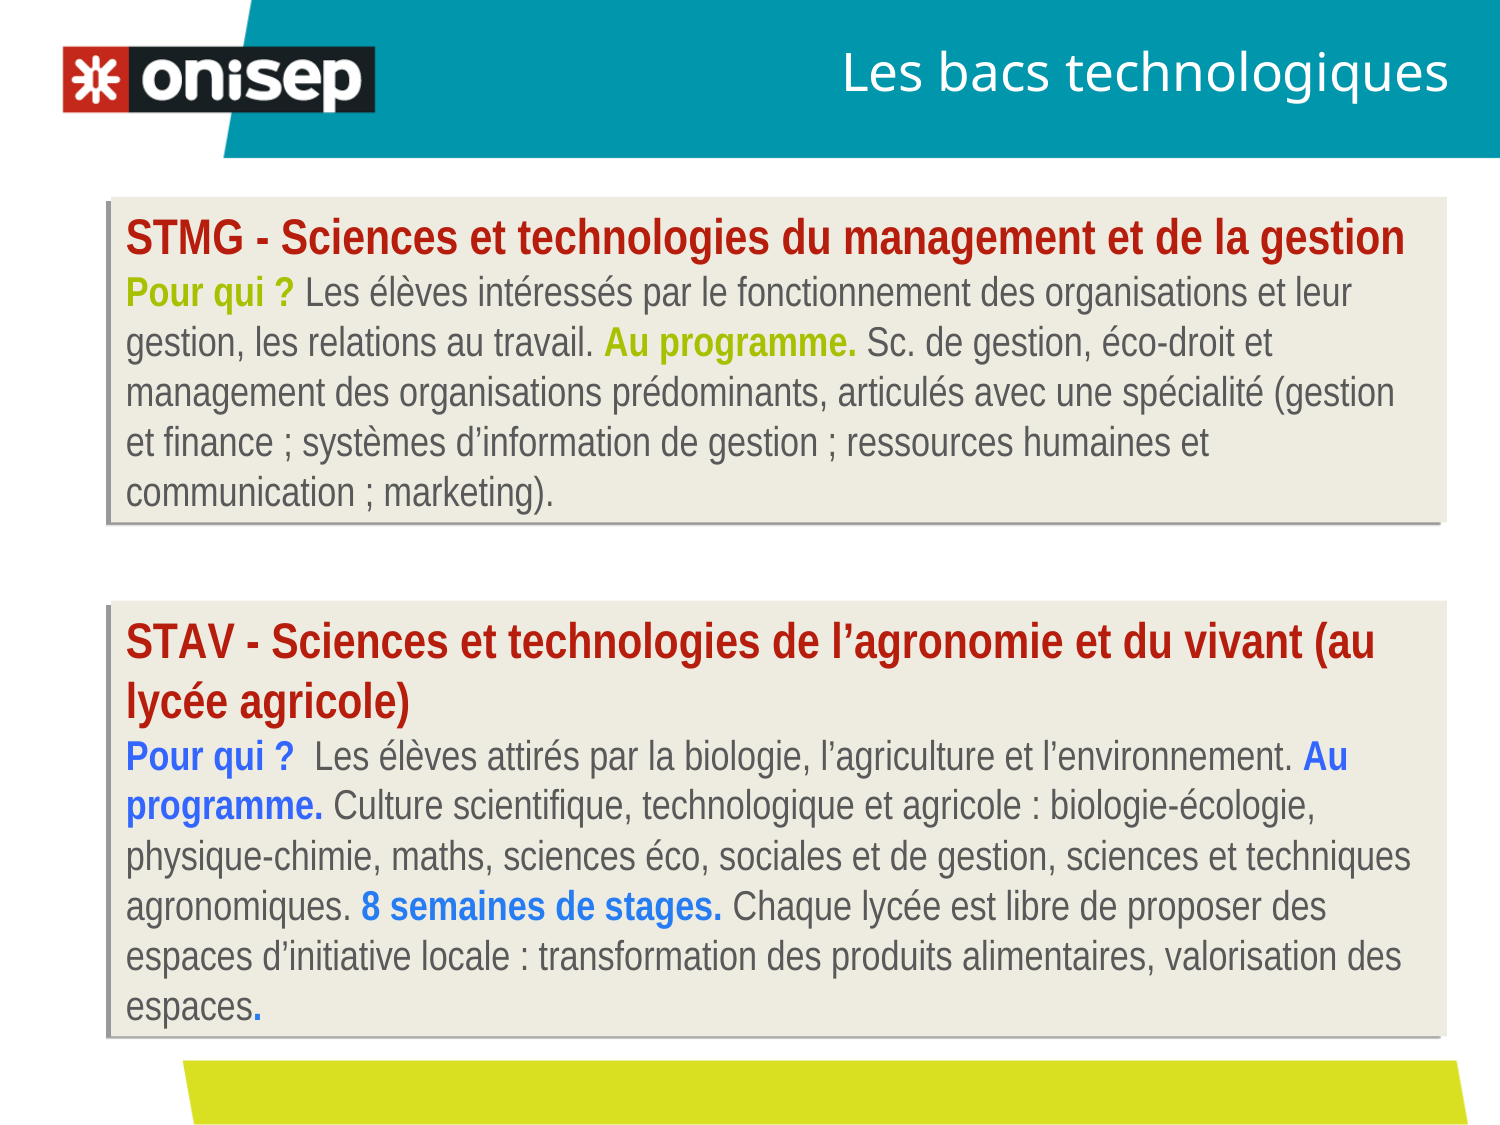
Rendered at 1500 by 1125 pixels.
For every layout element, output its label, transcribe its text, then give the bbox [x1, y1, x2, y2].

text_box STAV - Sciences et technologies de l’agronomie et du vivant (au lycée agricole) Pour qui ? Les élèves attirés par la biologie, l’agriculture et l’environnement. Au programme. Culture scientifique, technologique et agricole : biologie-écologie, physique-chimie, maths, sciences éco, sociales et de gestion, sciences et techniques agronomiques. 8 semaines de stages. Chaque lycée est libre de proposer des espaces d’initiative locale : transformation des produits alimentaires, valorisation des espaces. [111, 600, 1447, 1037]
text_box Les bacs technologiques [386, 30, 1465, 111]
picture [0, 0, 1500, 1125]
text_box STMG - Sciences et technologies du management et de la gestion Pour qui ? Les élèves intéressés par le fonctionnement des organisations et leur gestion, les relations au travail. Au programme. Sc. de gestion, éco-droit et management des organisations prédominants, articulés avec une spécialité (gestion et finance ; systèmes d’information de gestion ; ressources humaines et communication ; marketing). [111, 196, 1447, 523]
